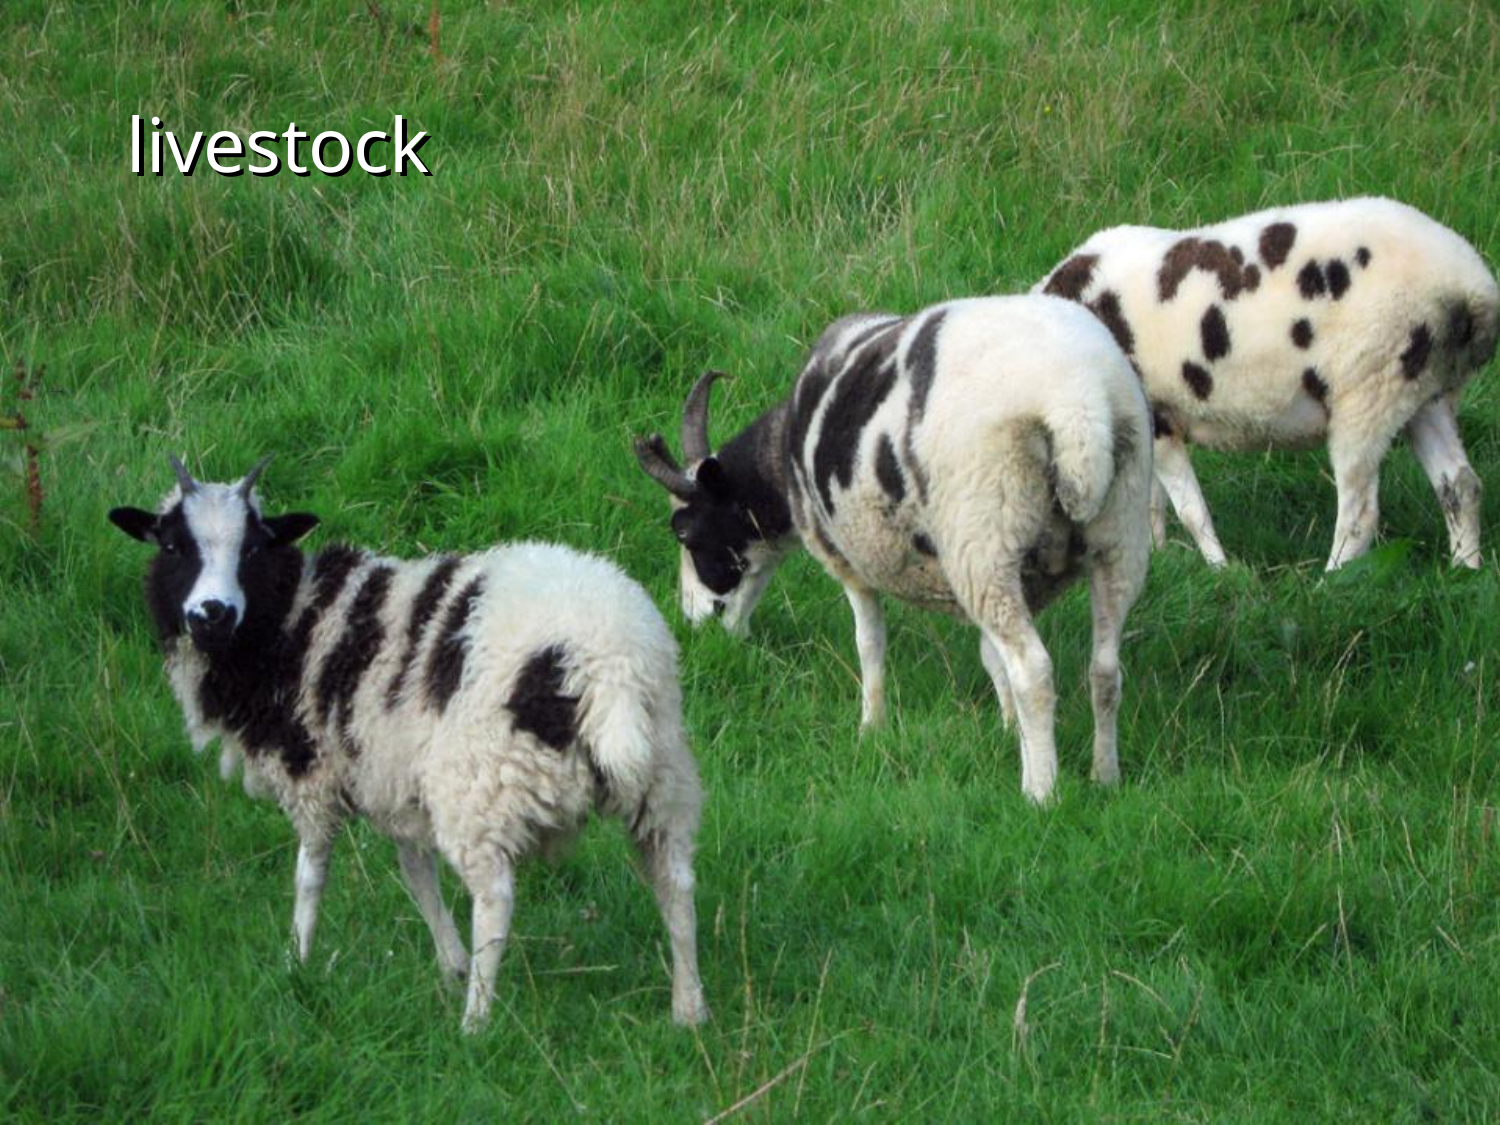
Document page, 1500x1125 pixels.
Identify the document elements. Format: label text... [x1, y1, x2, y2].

picture [0, 0, 1500, 1125]
text_box livestock [112, 90, 739, 196]
